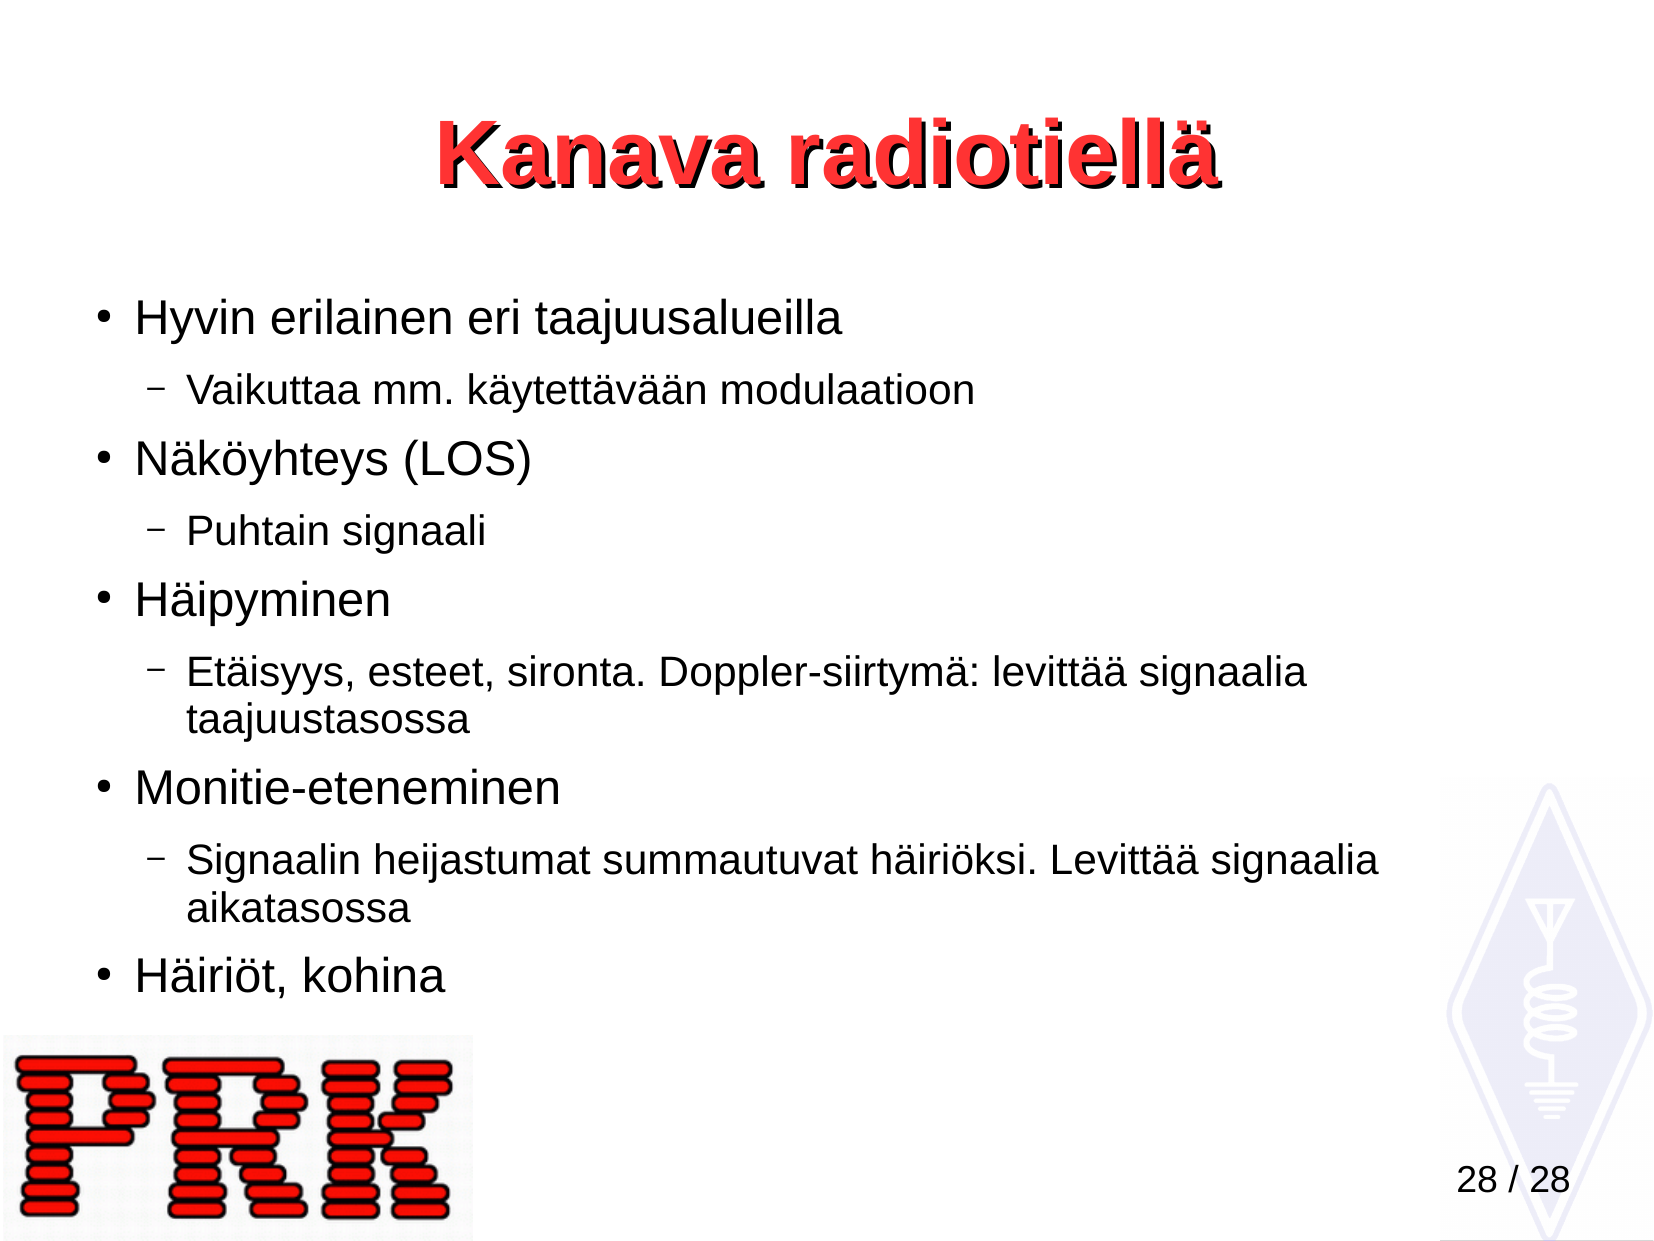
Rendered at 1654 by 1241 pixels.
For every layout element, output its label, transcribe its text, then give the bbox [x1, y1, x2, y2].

title Kanava radiotiellä [82, 49, 1571, 257]
picture [1440, 777, 1654, 1241]
picture [3, 1035, 473, 1241]
list Hyvin erilainen eri taajuusalueilla Vaikuttaa mm. käytettävään modulaatioon Näköyhteys (LOS) Puhtain signaali Häipyminen Etäisyys, esteet, sironta. Doppler-siirtymä: levittää signaalia taajuustasossa Monitie-eteneminen Signaalin heijastumat summautuvat häiriöksi. Levittää signaalia aikatasossa Häiriöt, kohina [82, 290, 1571, 1010]
